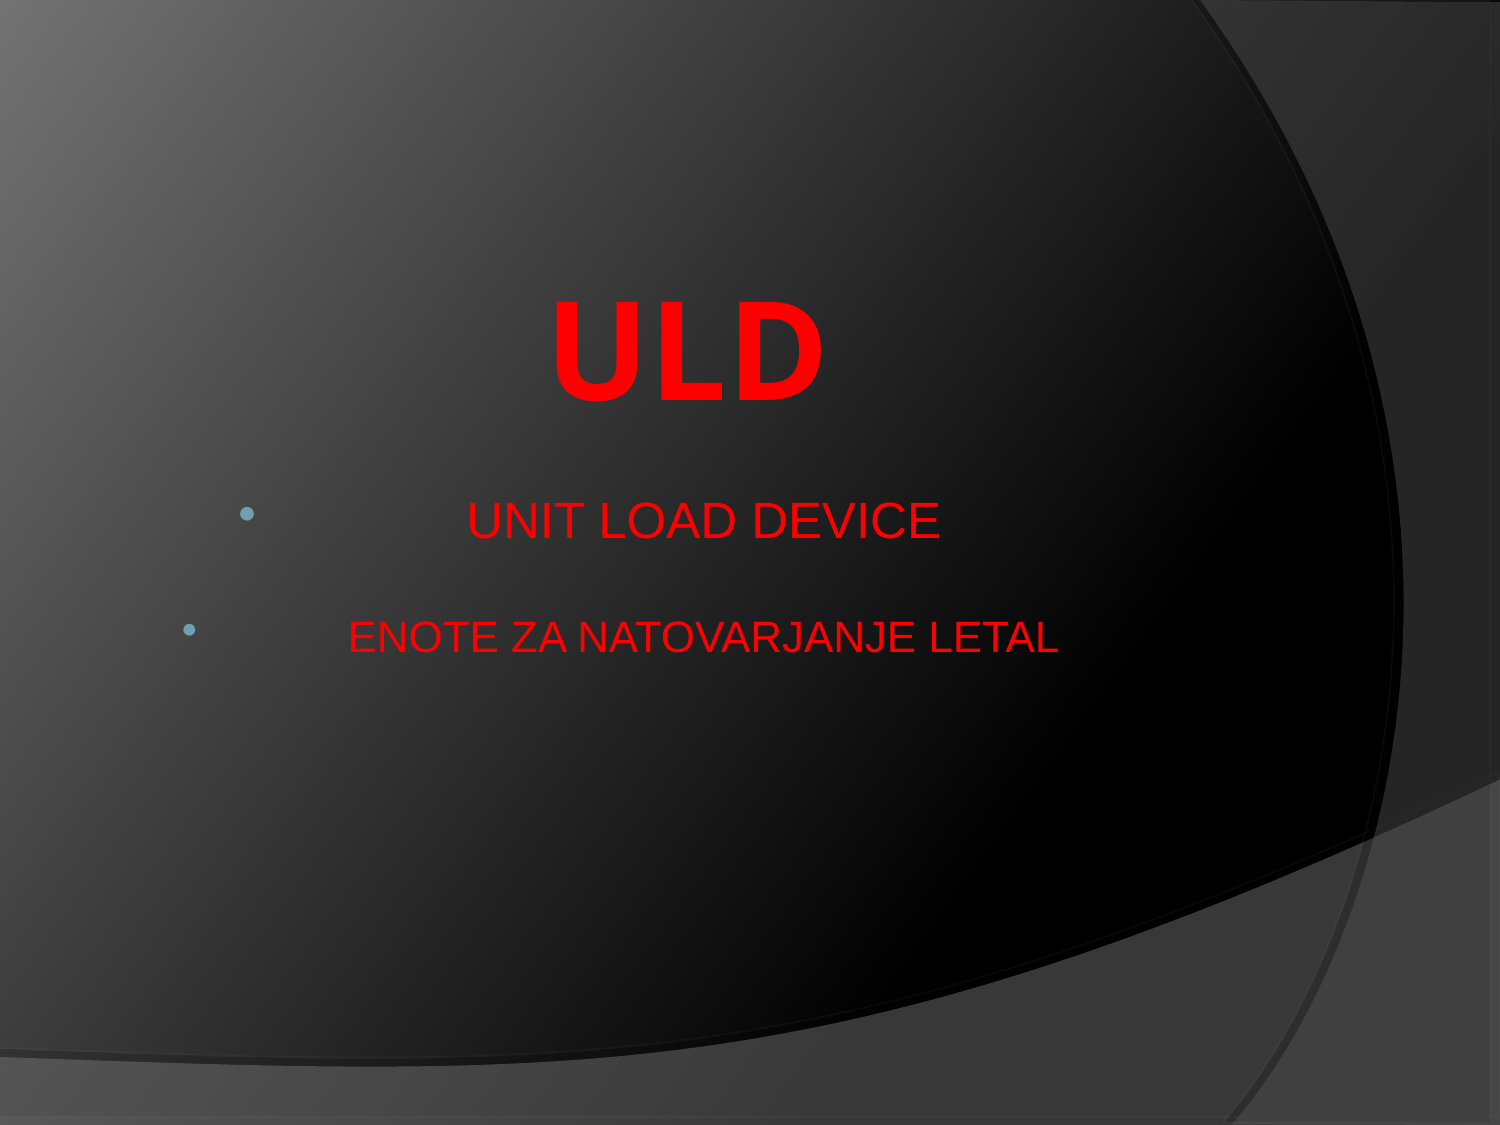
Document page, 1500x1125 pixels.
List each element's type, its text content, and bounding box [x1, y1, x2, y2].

list UNIT LOAD DEVICE ENOTE ZA NATOVARJANJE LETAL [75, 480, 1300, 1005]
title ULD [75, 164, 1300, 480]
